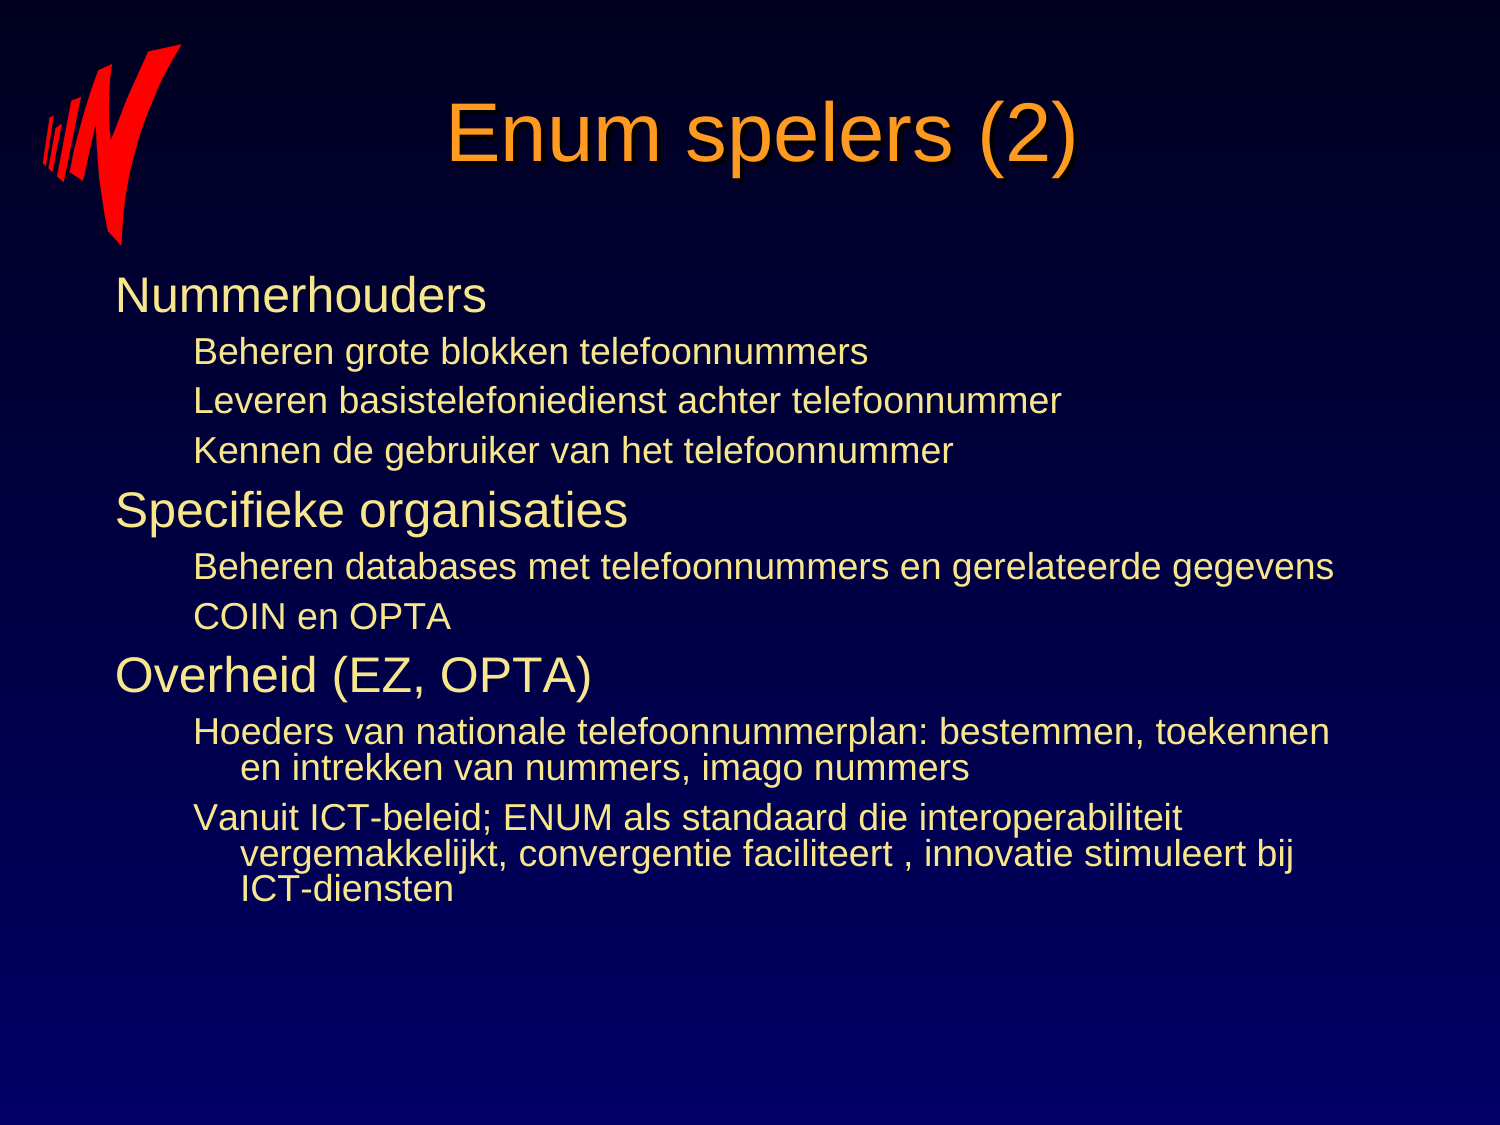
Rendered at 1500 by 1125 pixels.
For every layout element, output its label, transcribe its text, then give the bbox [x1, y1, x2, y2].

title Enum spelers (2) [200, 42, 1326, 231]
list Nummerhouders Beheren grote blokken telefoonnummers Leveren basistelefoniedienst achter telefoonnummer Kennen de gebruiker van het telefoonnummer Specifieke organisaties Beheren databases met telefoonnummers en gerelateerde gegevens COIN en OPTA Overheid (EZ, OPTA) Hoeders van nationale telefoonnummerplan: bestemmen, toekennen en intrekken van nummers, imago nummers Vanuit ICT-beleid; ENUM als standaard die interoperabiliteit vergemakkelijkt, convergentie faciliteert , innovatie stimuleert bij ICT-diensten [100, 267, 1388, 1012]
